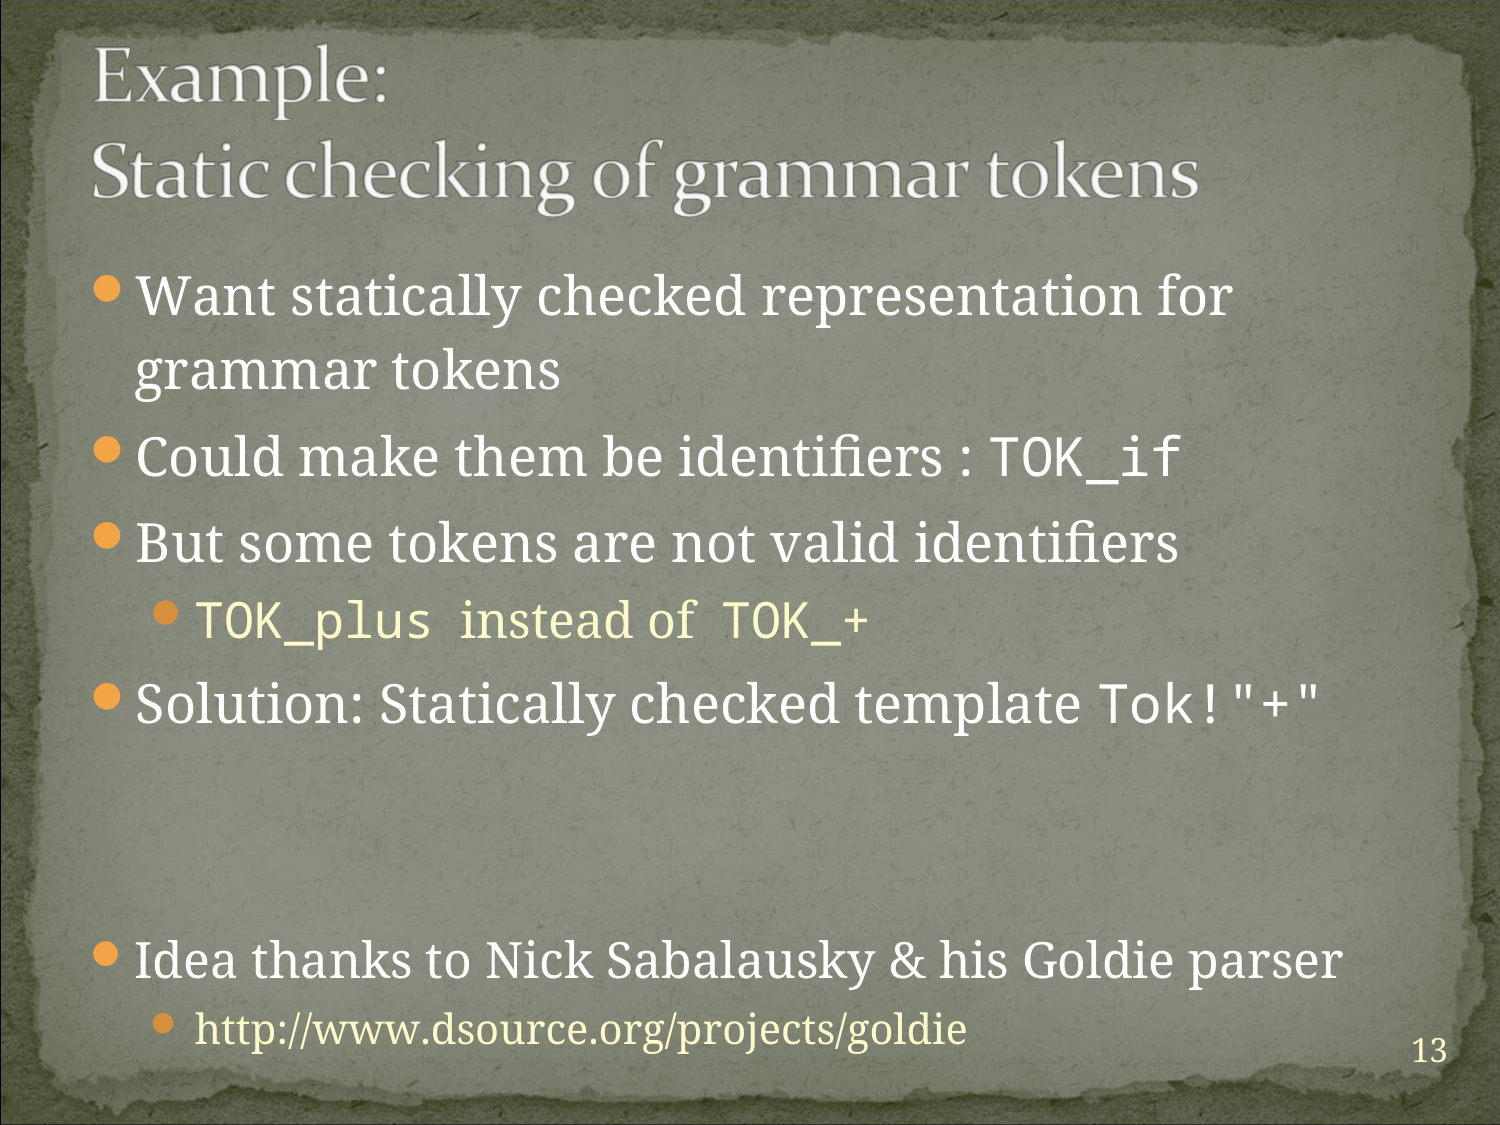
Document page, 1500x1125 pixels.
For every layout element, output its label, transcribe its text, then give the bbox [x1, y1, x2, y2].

list Want statically checked representation for grammar tokens Could make them be identifiers : TOK_if But some tokens are not valid identifiers TOK_plus instead of TOK_+ Solution: Statically checked template Tok!"+" Idea thanks to Nick Sabalausky & his Goldie parser http://www.dsource.org/projects/goldie [75, 249, 1426, 1001]
text_box [41, 3, 1427, 227]
text_box 31 [1379, 1014, 1480, 1090]
picture [0, 0, 1500, 1125]
